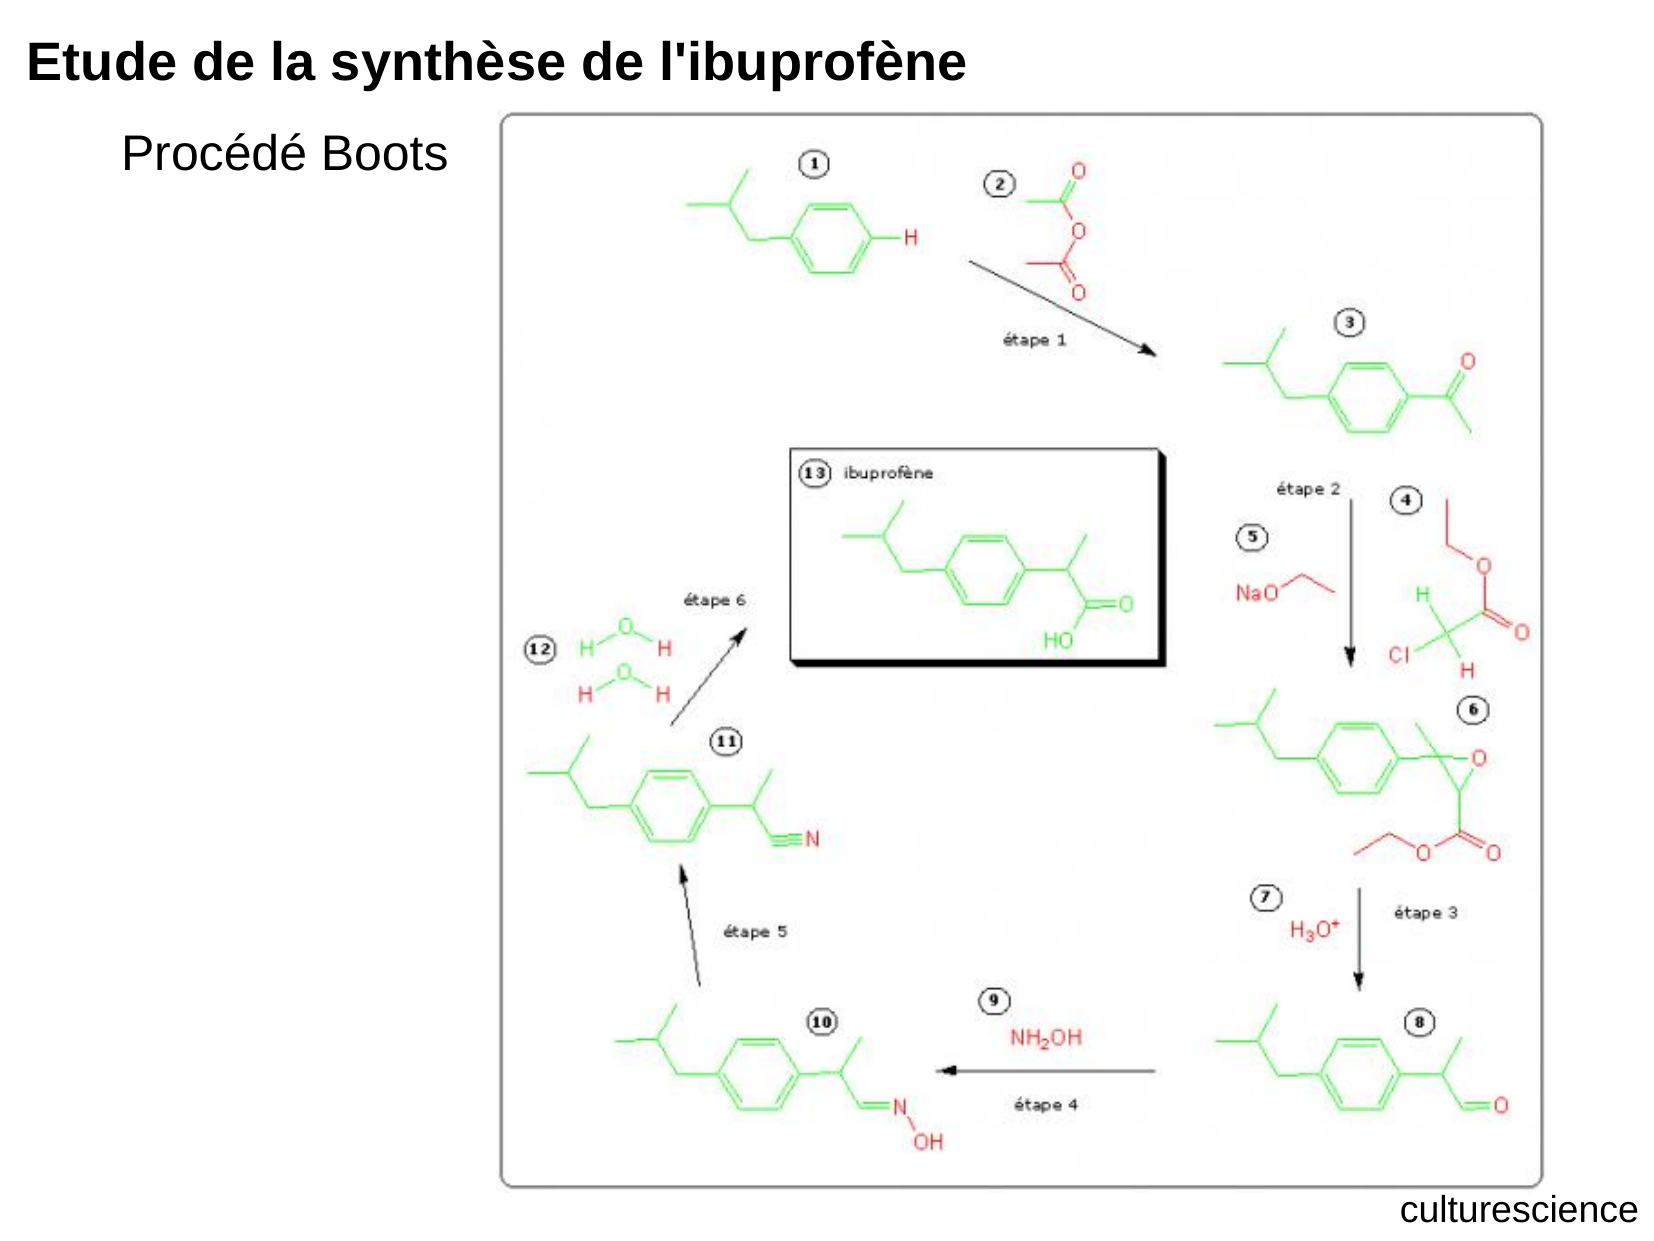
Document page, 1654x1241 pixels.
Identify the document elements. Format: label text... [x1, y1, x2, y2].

text_box Etude de la synthèse de l'ibuprofène [11, 23, 993, 163]
picture [496, 109, 1548, 1193]
text_box culturescience [1192, 1181, 1654, 1239]
text_box Procédé Boots [106, 118, 496, 189]
